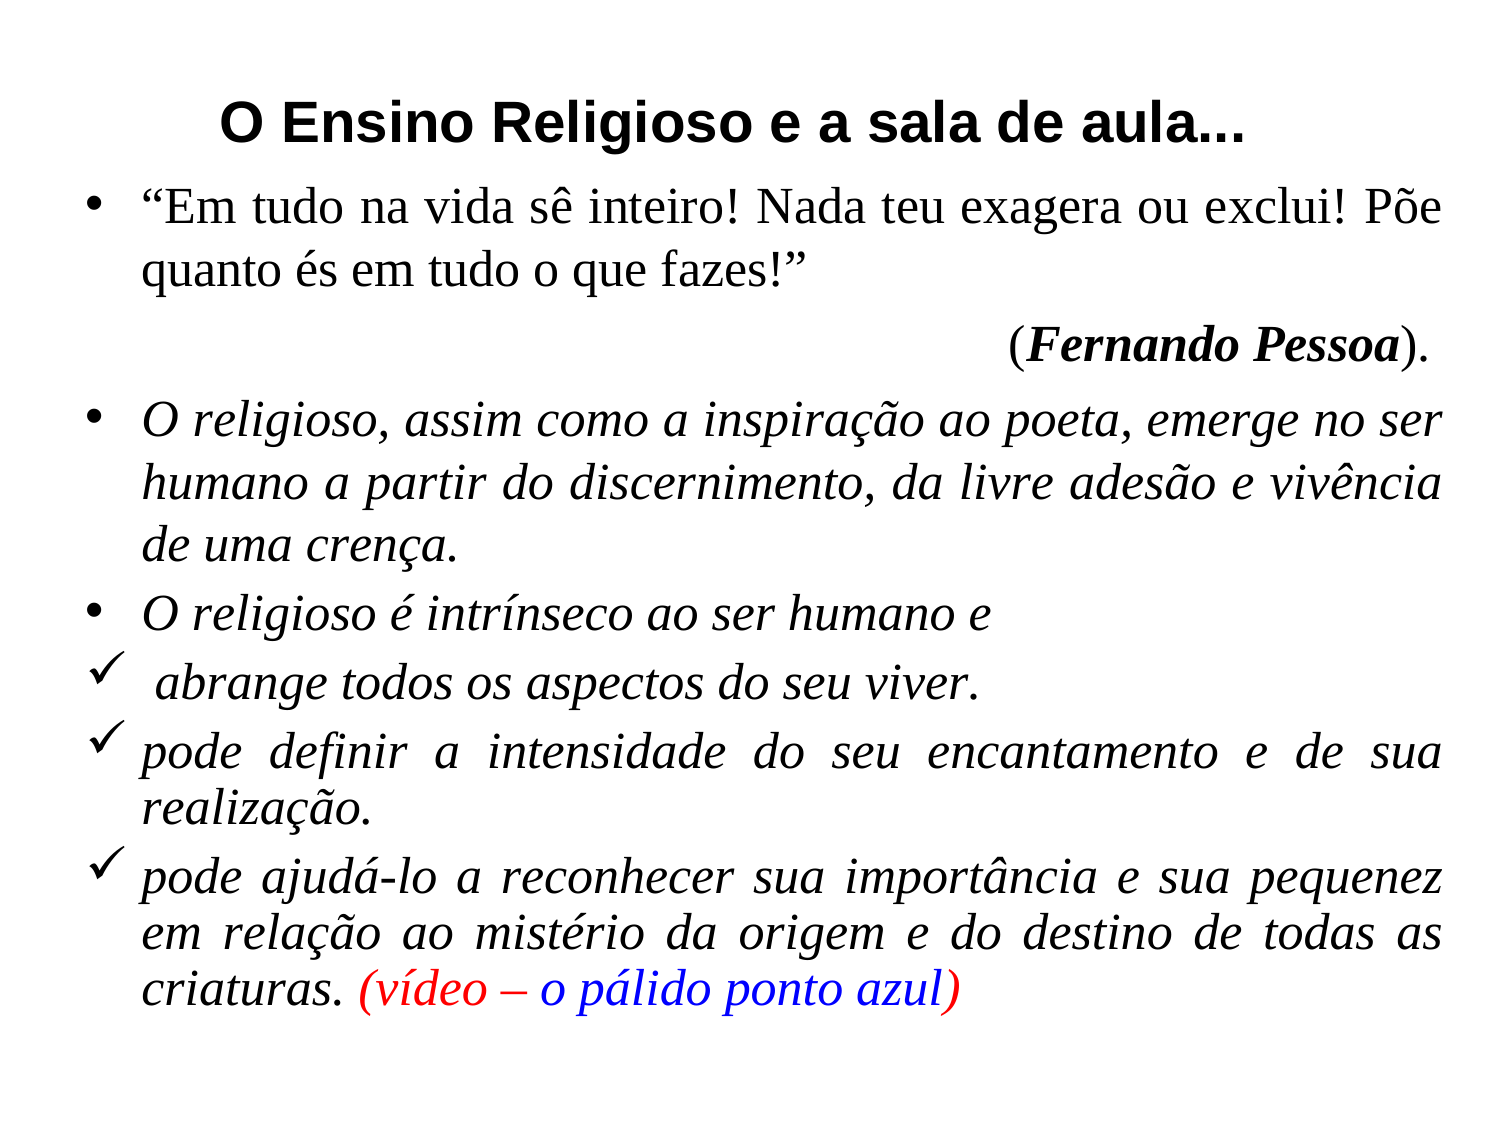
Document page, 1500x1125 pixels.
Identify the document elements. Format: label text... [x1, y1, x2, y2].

text_box O Ensino Religioso e a sala de aula... [205, 76, 1263, 162]
list “Em tudo na vida sê inteiro! Nada teu exagera ou exclui! Põe quanto és em tudo o que fazes!” (Fernando Pessoa). O religioso, assim como a inspiração ao poeta, emerge no ser humano a partir do discernimento, da livre adesão e vivência de uma crença. O religioso é intrínseco ao ser humano e abrange todos os aspectos do seu viver. pode definir a intensidade do seu encantamento e de sua realização. pode ajudá-lo a reconhecer sua importância e sua pequenez em relação ao mistério da origem e do destino de todas as criaturas. (vídeo – o pálido ponto azul) [70, 164, 1459, 1067]
